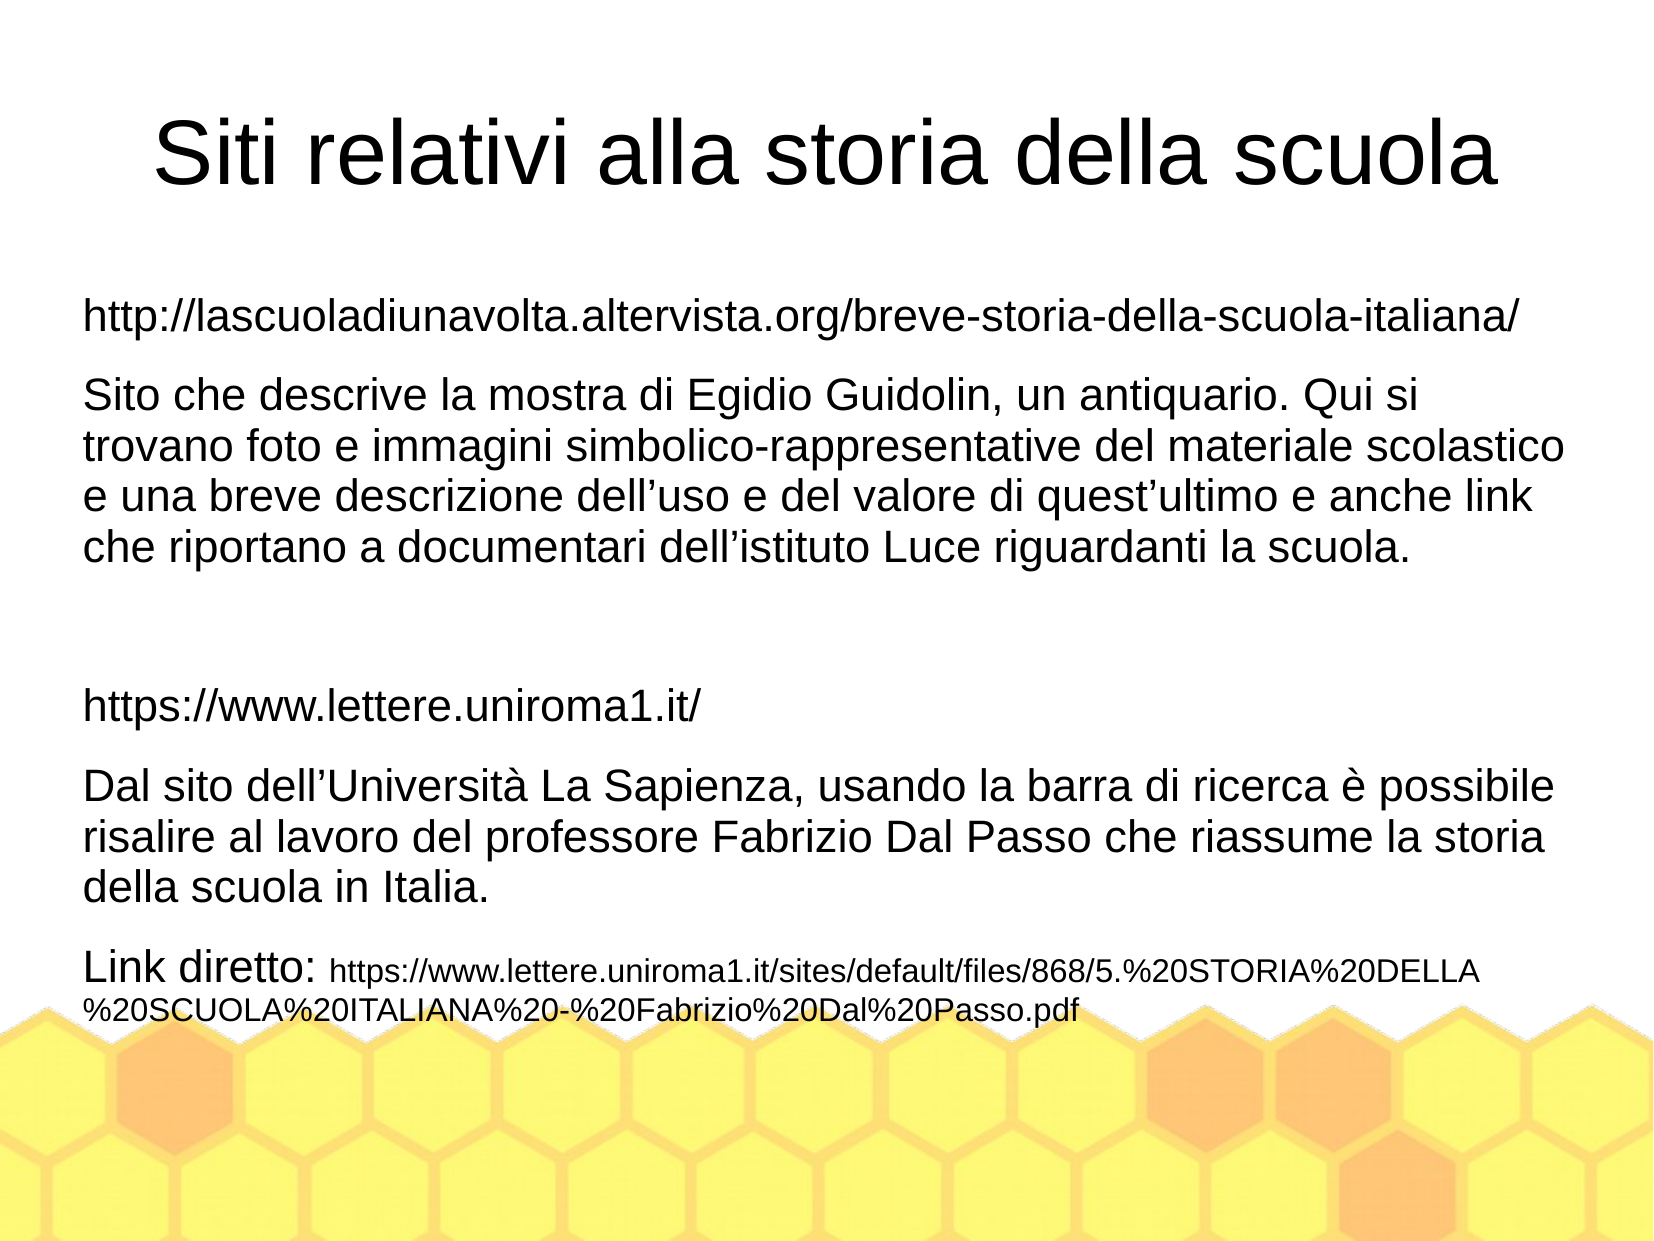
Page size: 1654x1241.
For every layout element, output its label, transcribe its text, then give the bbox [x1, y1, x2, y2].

picture [0, 1001, 1654, 1241]
title Siti relativi alla storia della scuola [82, 49, 1571, 257]
list http://lascuoladiunavolta.altervista.org/breve-storia-della-scuola-italiana/ Sito che descrive la mostra di Egidio Guidolin, un antiquario. Qui si trovano foto e immagini simbolico-rappresentative del materiale scolastico e una breve descrizione dell’uso e del valore di quest’ultimo e anche link che riportano a documentari dell’istituto Luce riguardanti la scuola. https://www.lettere.uniroma1.it/ Dal sito dell’Università La Sapienza, usando la barra di ricerca è possibile risalire al lavoro del professore Fabrizio Dal Passo che riassume la storia della scuola in Italia. Link diretto: https://www.lettere.uniroma1.it/sites/default/files/868/5.%20STORIA%20DELLA%20SCUOLA%20ITALIANA%20-%20Fabrizio%20Dal%20Passo.pdf [82, 290, 1571, 1053]
